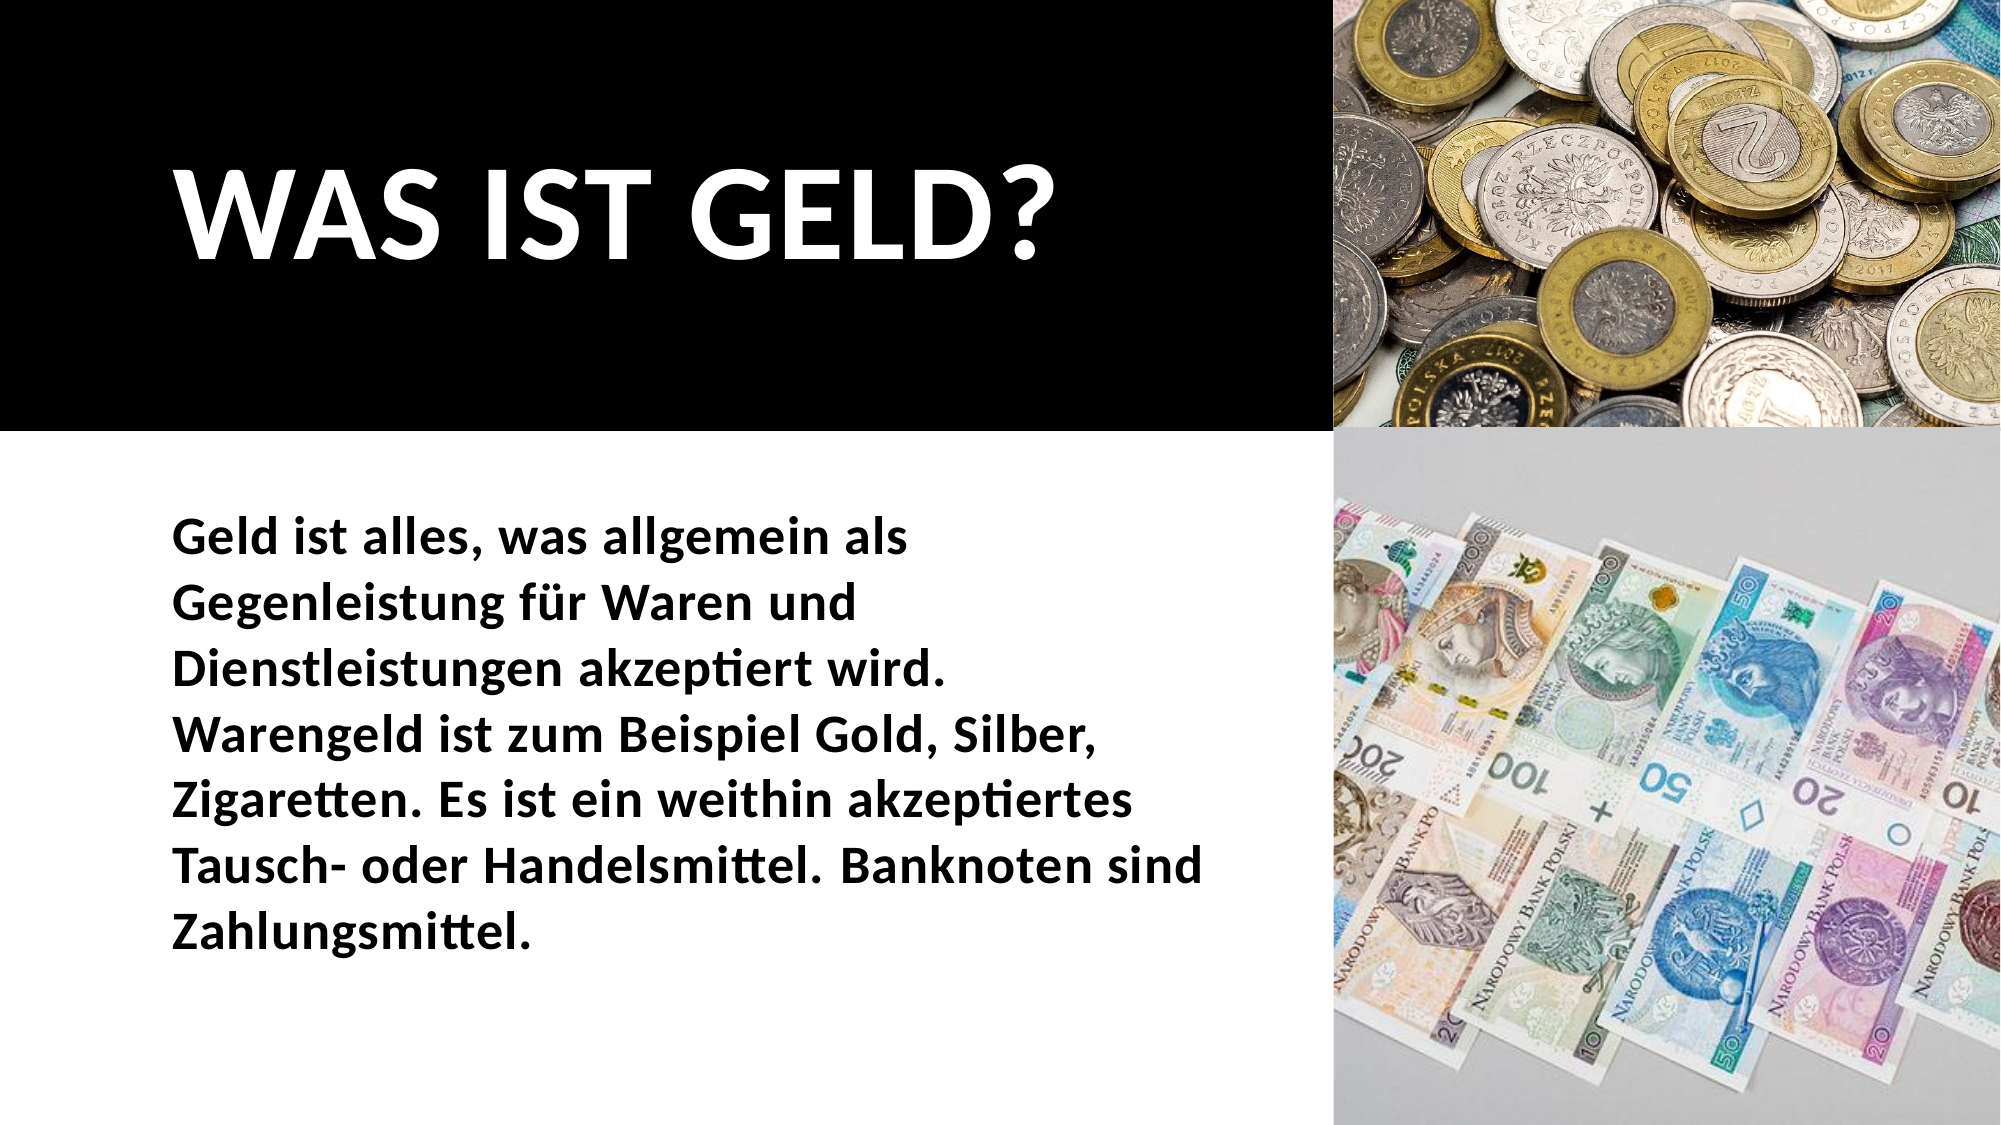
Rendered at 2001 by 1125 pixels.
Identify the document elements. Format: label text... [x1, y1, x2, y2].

list Geld ist alles, was allgemein als Gegenleistung für Waren und Dienstleistungen akzeptiert wird. Warengeld ist zum Beispiel Gold, Silber, Zigaretten. Es ist ein weithin akzeptiertes Tausch- oder Handelsmittel. Banknoten sind Zahlungsmittel. [157, 492, 1236, 1015]
picture [1333, 0, 2000, 1125]
title Was ist Geld? [157, 57, 1236, 374]
text_box [0, 0, 1333, 1125]
